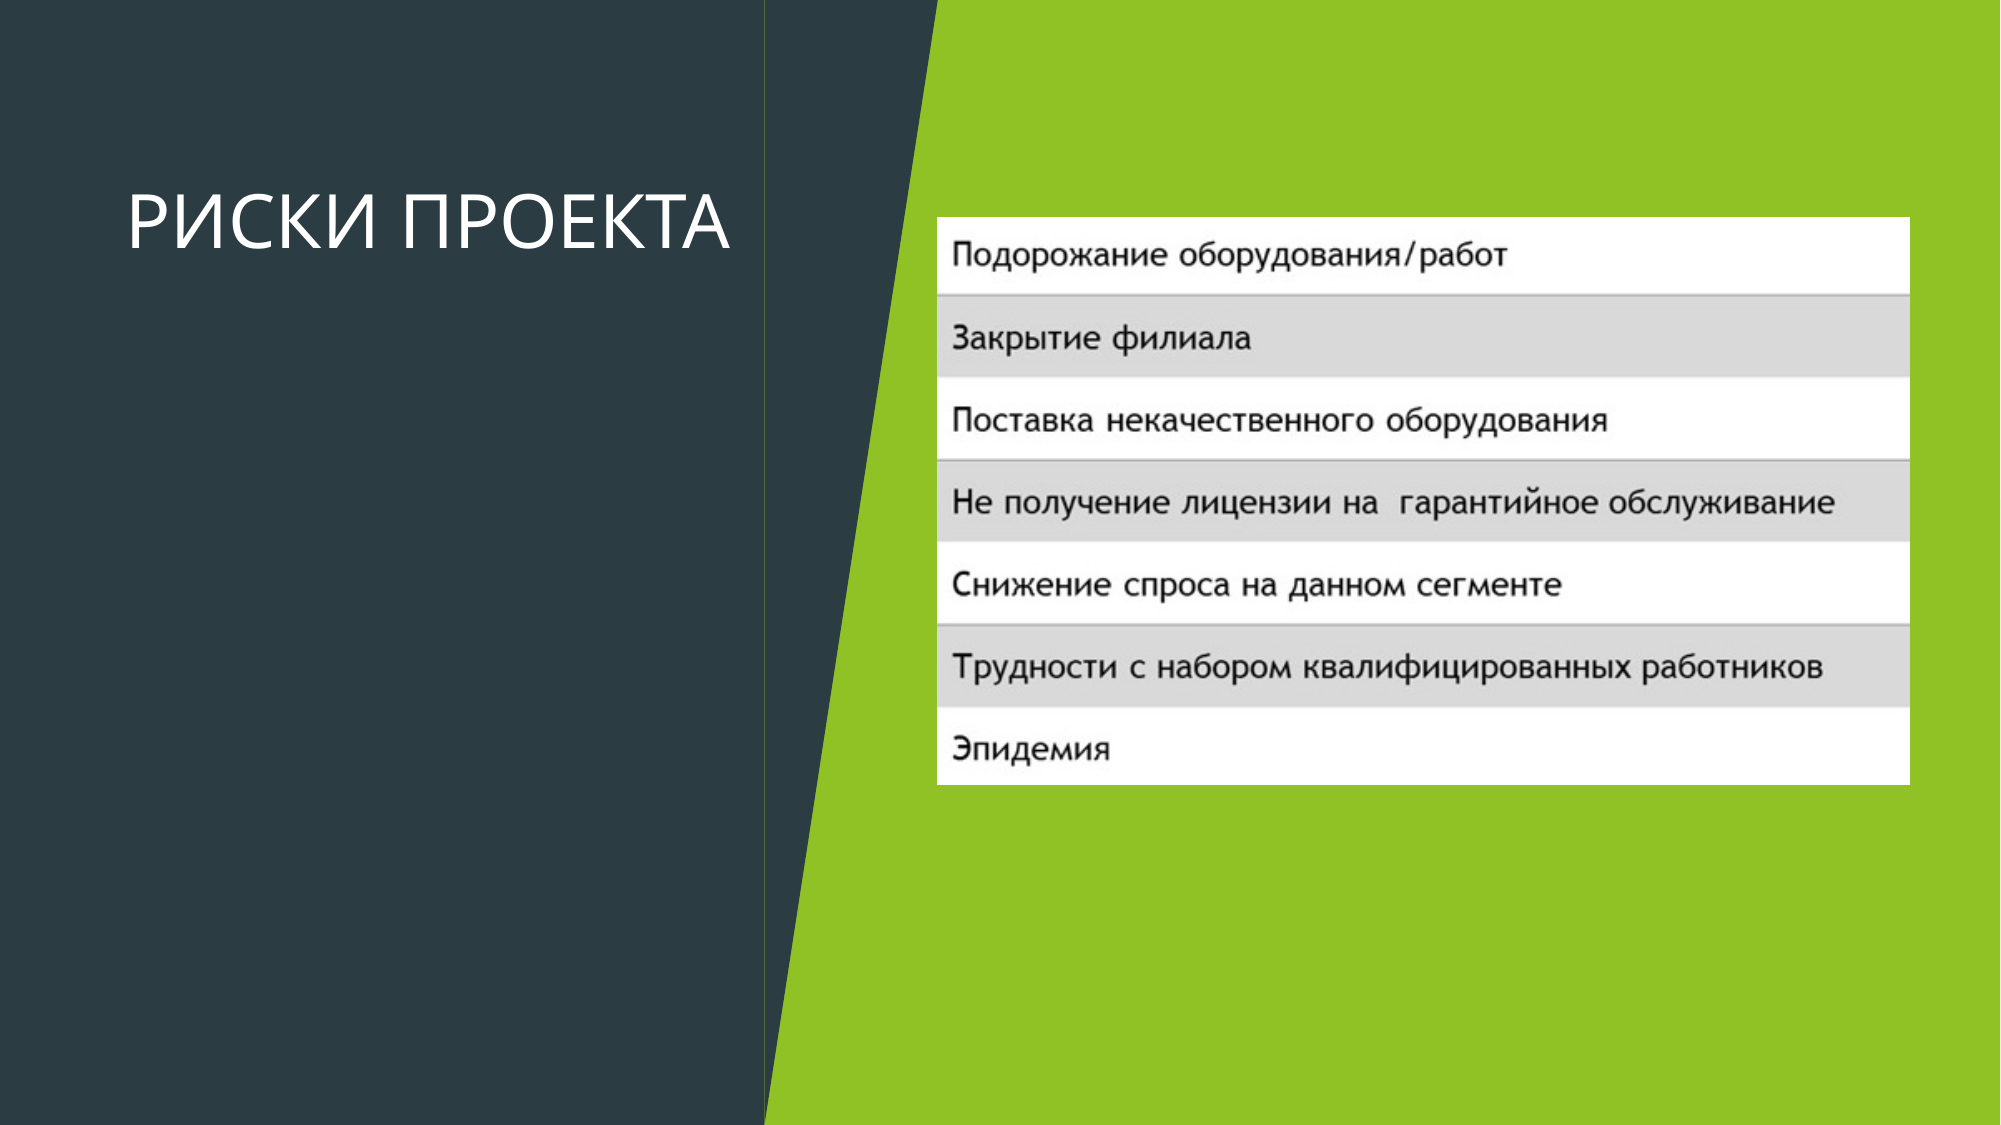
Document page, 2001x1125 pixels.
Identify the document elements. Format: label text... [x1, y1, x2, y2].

picture [937, 217, 1910, 785]
title РИСКИ ПРОЕКТА [110, 105, 801, 332]
text_box [0, 0, 2000, 1125]
